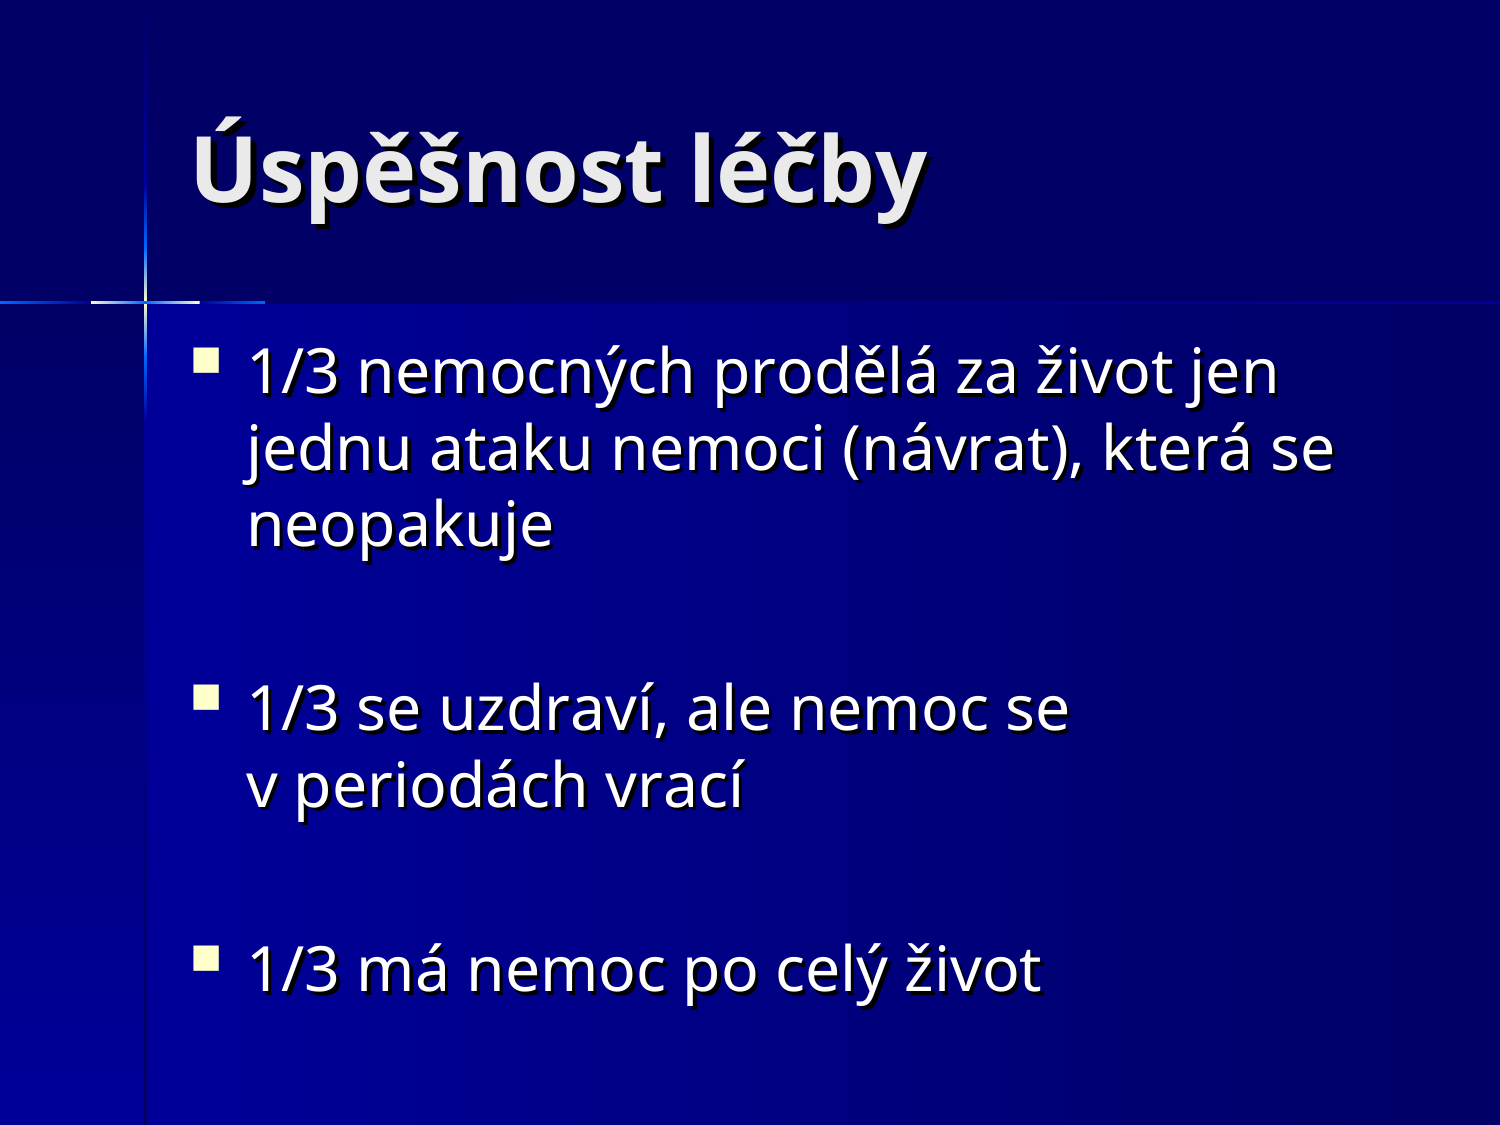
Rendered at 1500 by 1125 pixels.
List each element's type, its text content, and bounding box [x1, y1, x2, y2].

title Úspěšnost léčby [174, 49, 1413, 285]
list 1/3 nemocných prodělá za život jen jednu ataku nemoci (návrat), která se neopakuje 1/3 se uzdraví, ale nemoc se v periodách vrací 1/3 má nemoc po celý život [174, 324, 1413, 1001]
